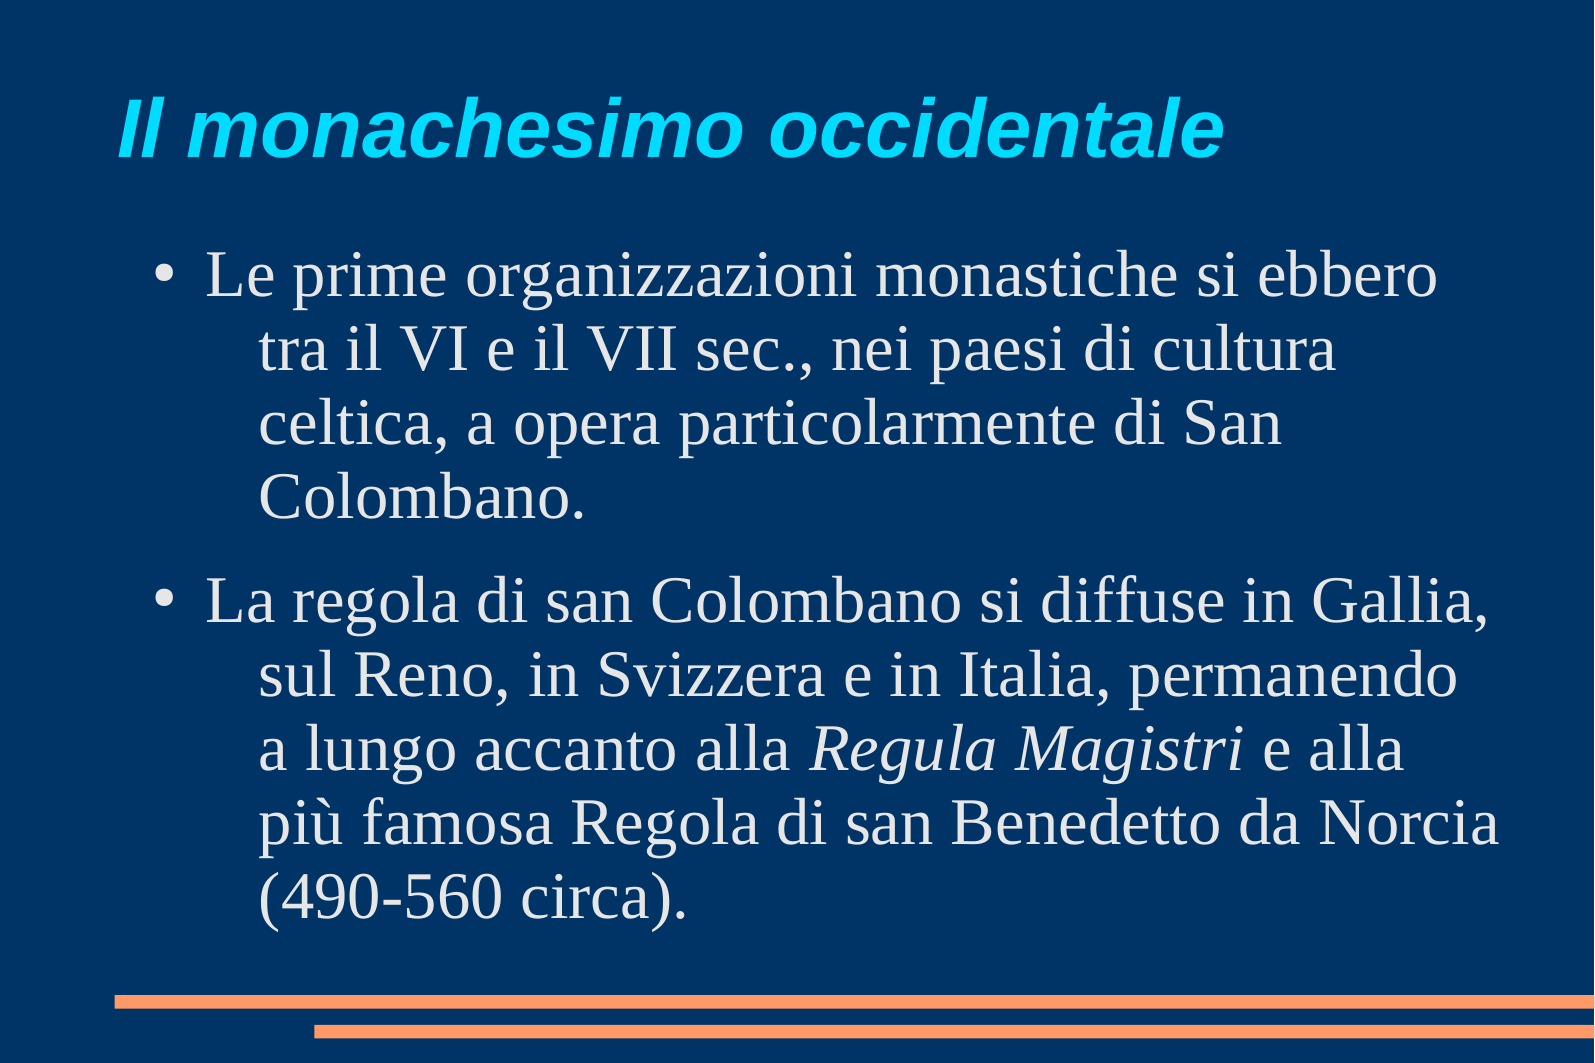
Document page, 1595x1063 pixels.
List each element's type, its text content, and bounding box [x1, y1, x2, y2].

title Il monachesimo occidentale [117, 39, 1479, 218]
list Le prime organizzazioni monastiche si ebbero tra il VI e il VII sec., nei paesi di cultura celtica, a opera particolarmente di San Colombano. La regola di san Colombano si diffuse in Gallia, sul Reno, in Svizzera e in Italia, permanendo a lungo accanto alla Regula Magistri e alla più famosa Regola di san Benedetto da Norcia (490-560 circa). [117, 237, 1505, 934]
